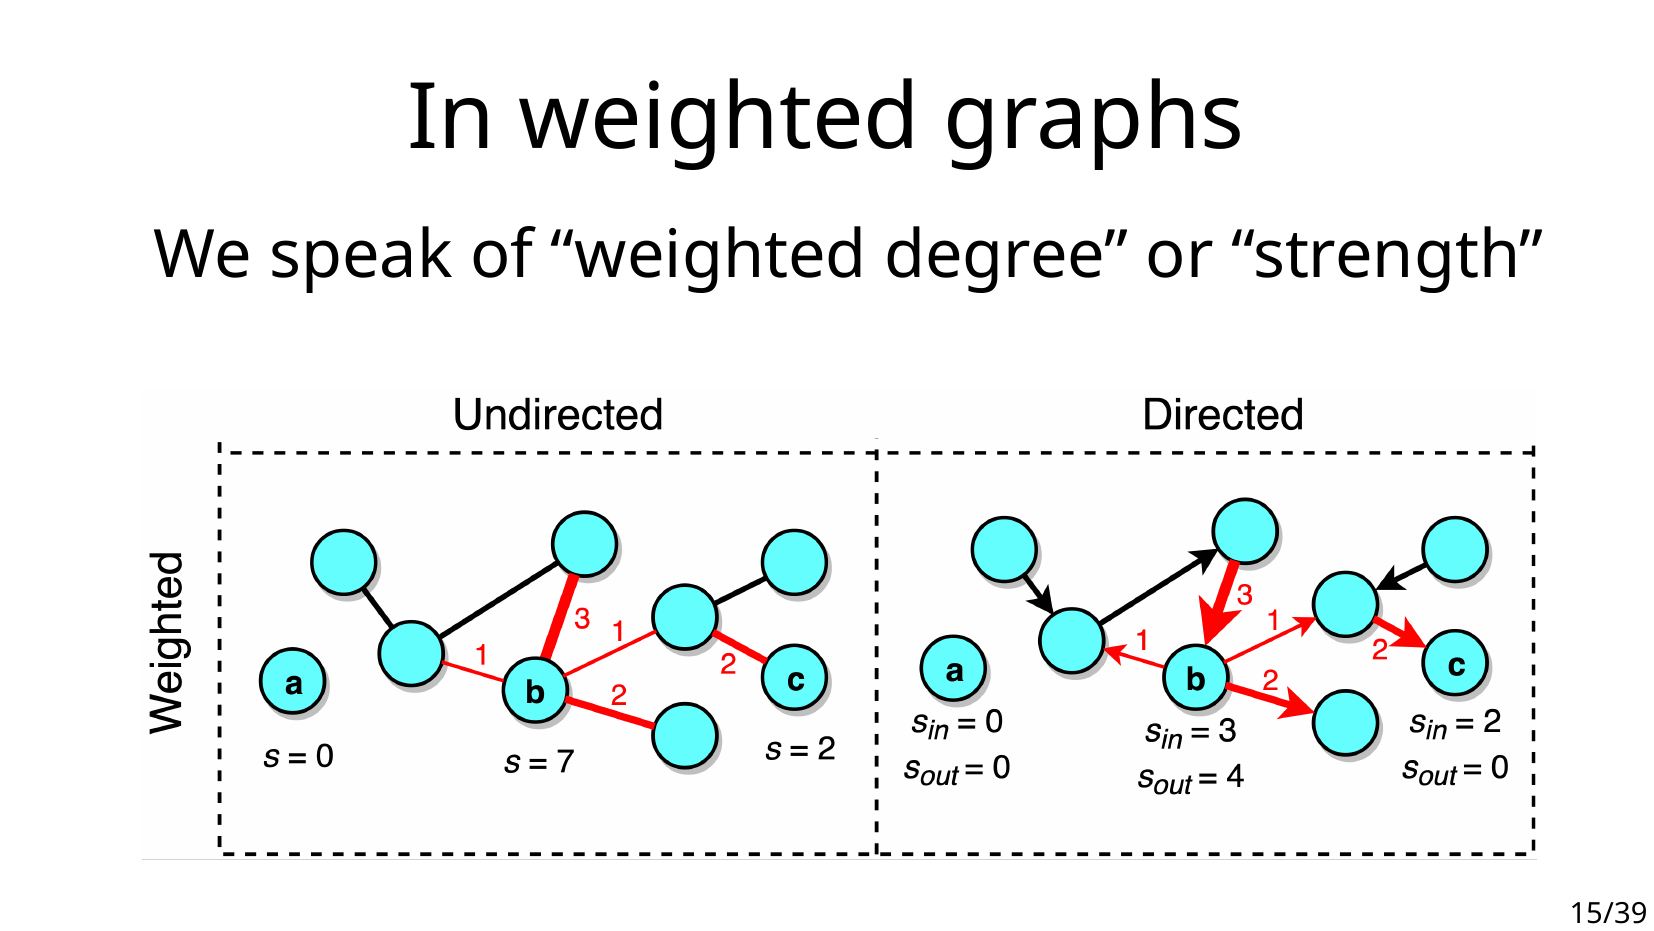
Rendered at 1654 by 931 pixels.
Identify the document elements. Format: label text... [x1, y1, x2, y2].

picture [141, 390, 1537, 861]
list We speak of “weighted degree” or “strength” [82, 205, 1571, 358]
title In weighted graphs [82, 1, 1571, 205]
